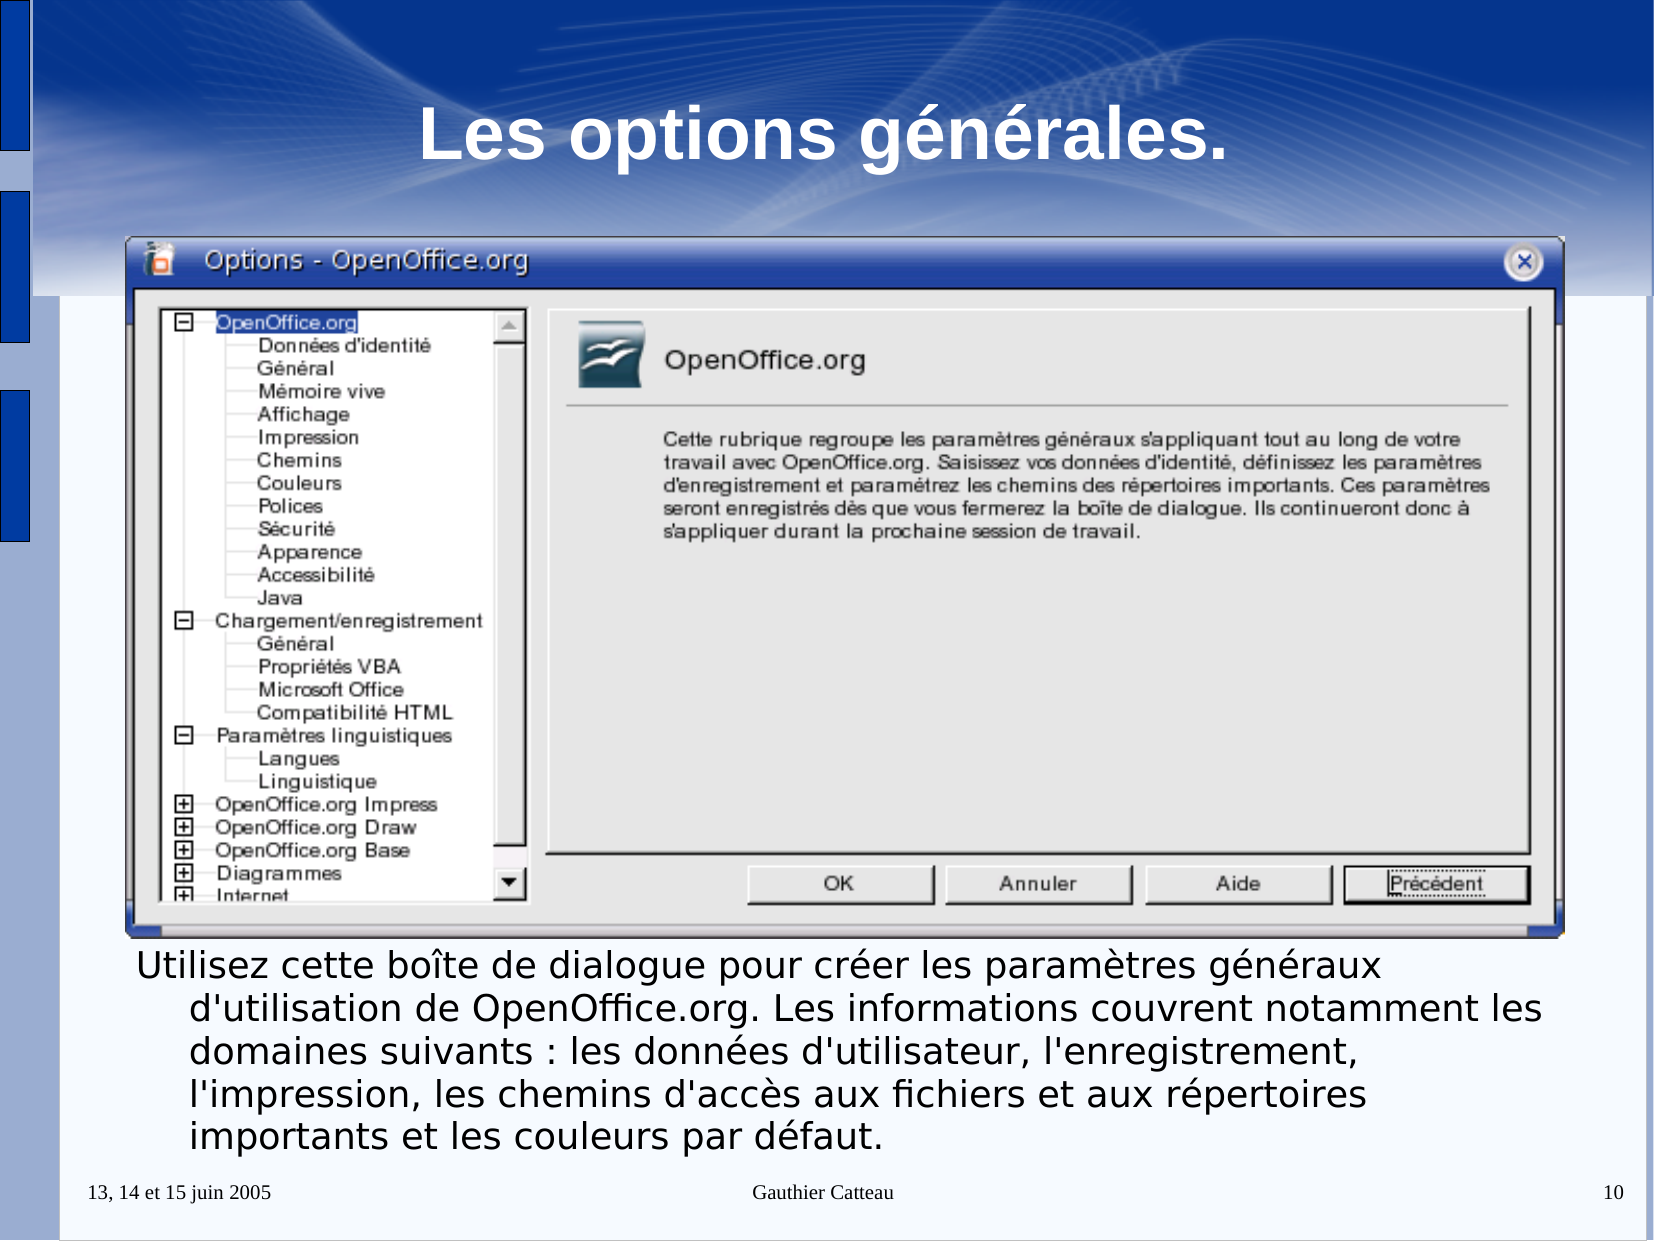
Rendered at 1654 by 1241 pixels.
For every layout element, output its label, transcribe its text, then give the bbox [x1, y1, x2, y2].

picture [33, 0, 1654, 939]
title Les options générales. [118, 29, 1531, 237]
list Utilisez cette boîte de dialogue pour créer les paramètres généraux d'utilisation de OpenOffice.org. Les informations couvrent notamment les domaines suivants : les données d'utilisateur, l'enregistrement, l'impression, les chemins d'accès aux fichiers et aux répertoires importants et les couleurs par défaut. [118, 944, 1565, 1159]
